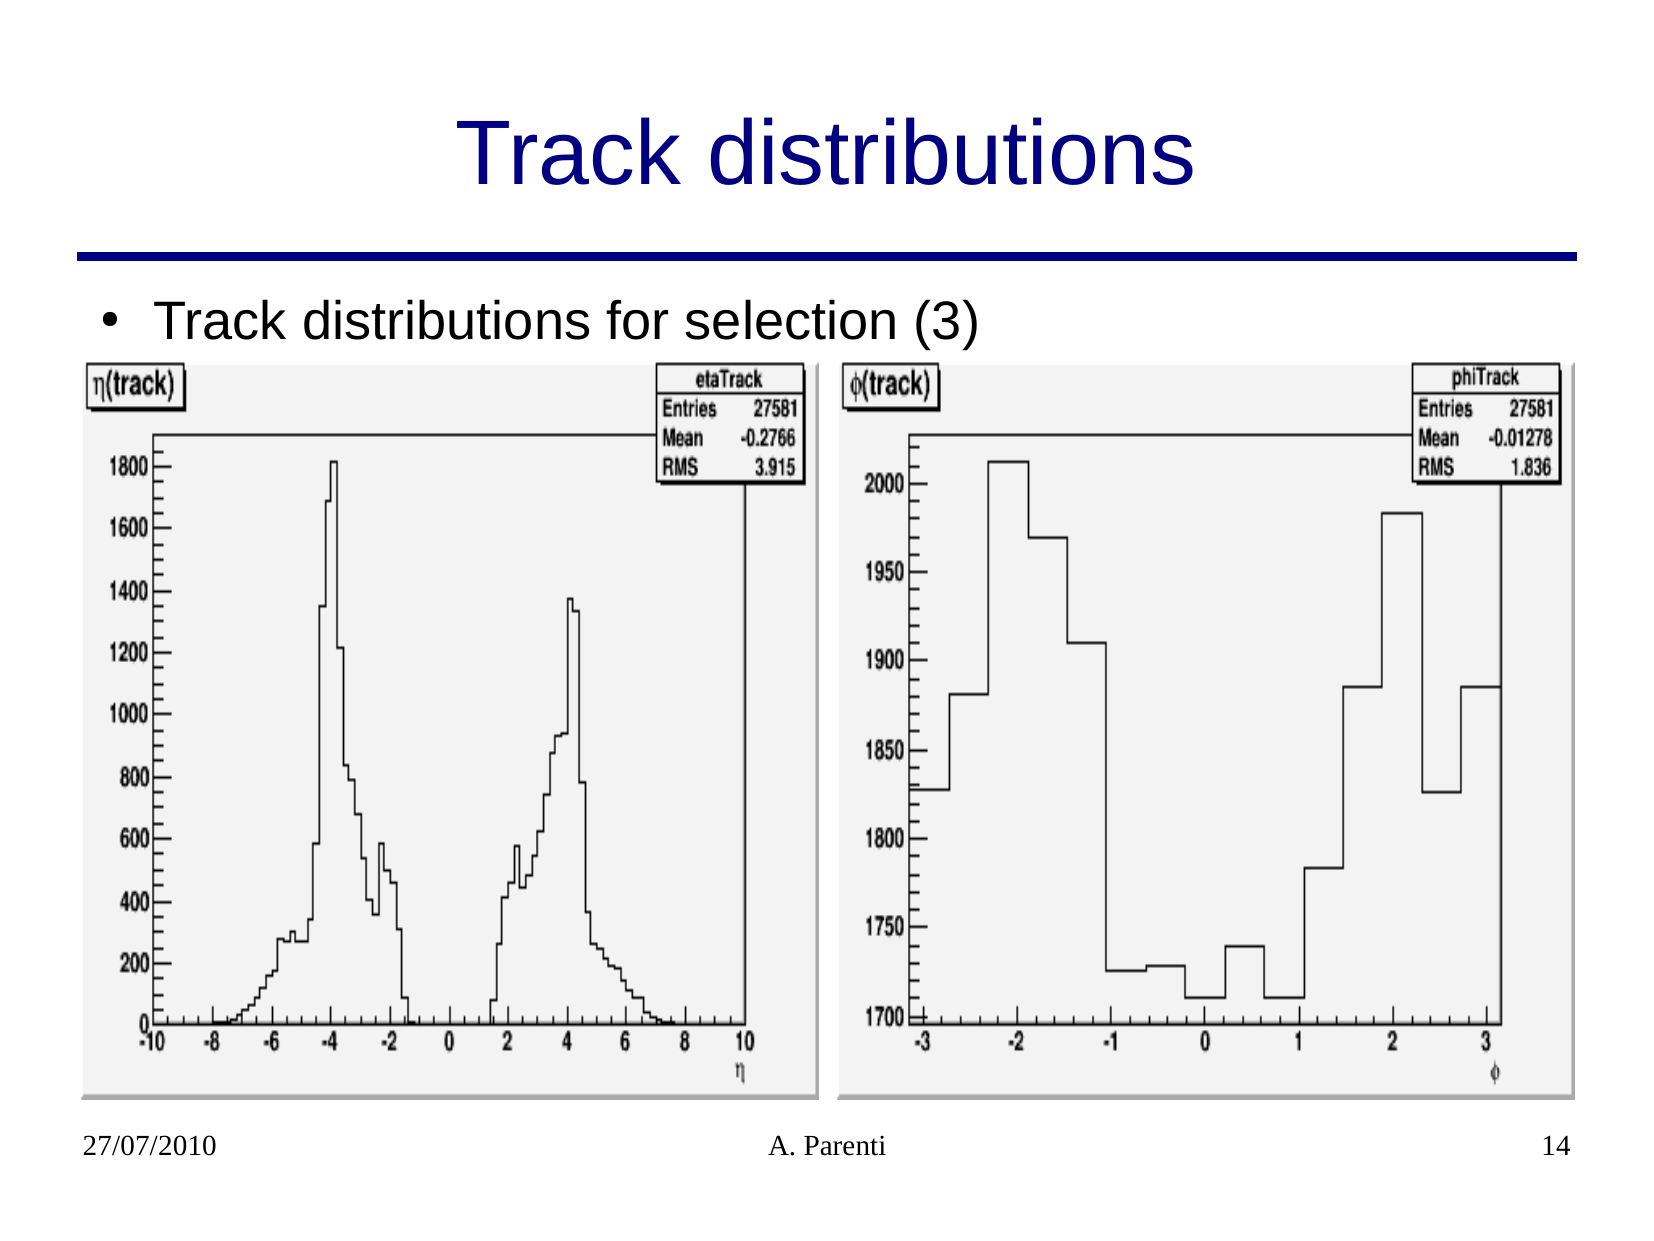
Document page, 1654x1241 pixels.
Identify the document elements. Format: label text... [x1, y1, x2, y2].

title Track distributions [82, 49, 1571, 257]
picture [80, 361, 819, 1100]
list Track distributions for selection (3) [82, 290, 1571, 1109]
picture [836, 361, 1575, 1100]
